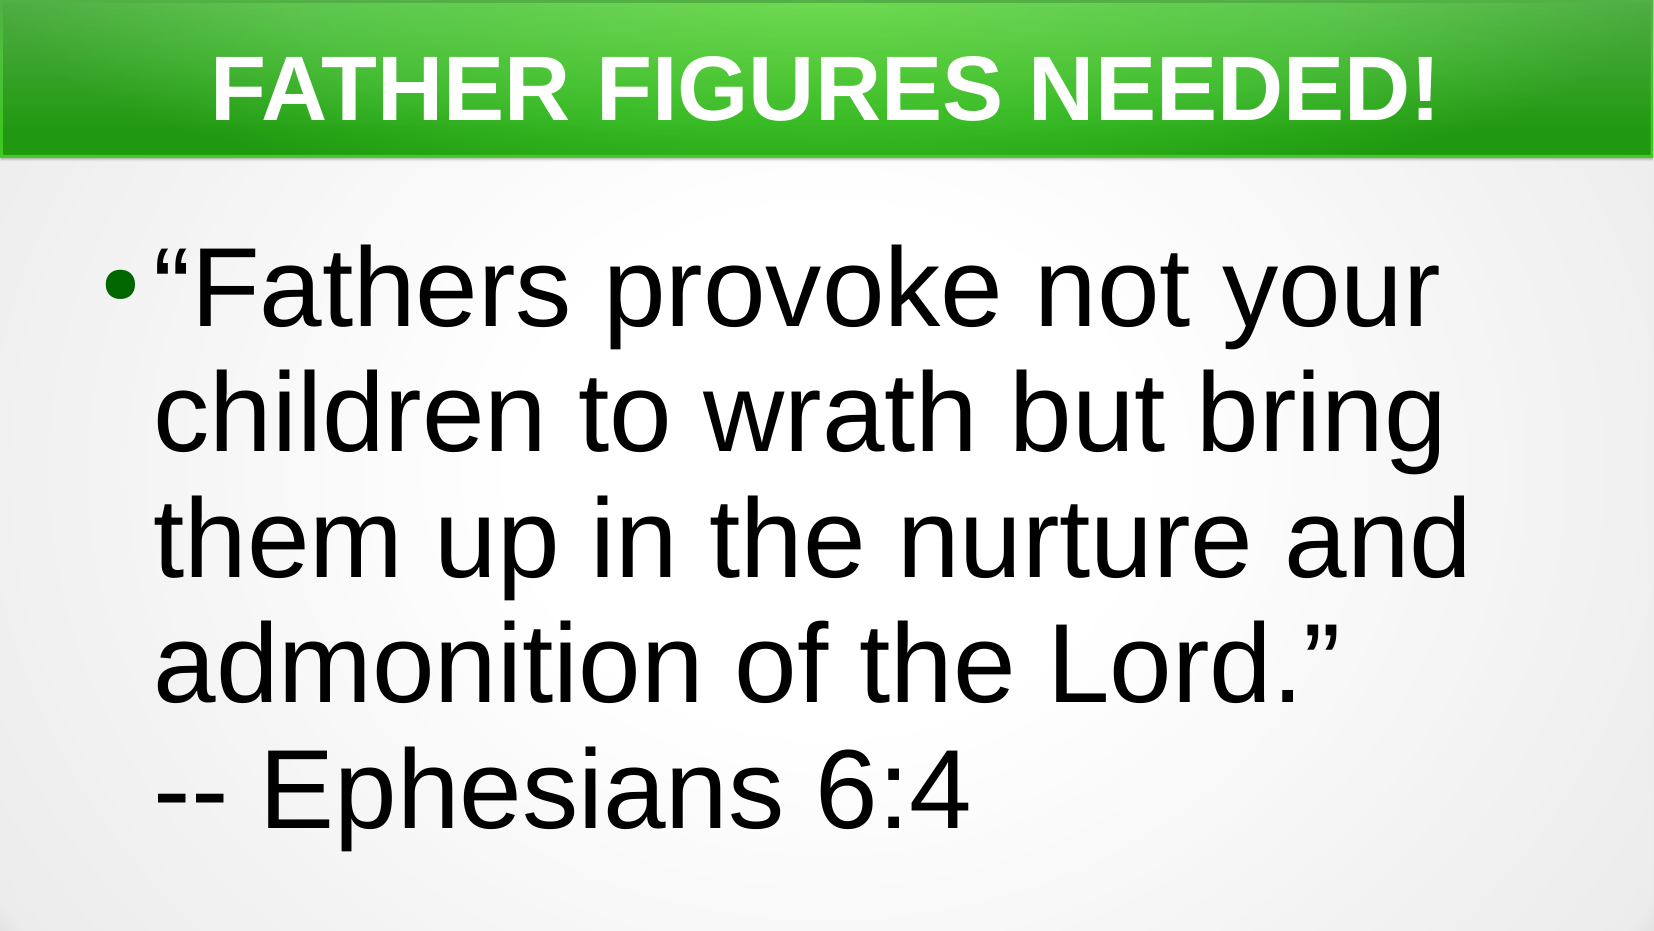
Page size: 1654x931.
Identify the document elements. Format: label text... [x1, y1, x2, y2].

title FATHER FIGURES NEEDED! [82, 35, 1571, 142]
list “Fathers provoke not your children to wrath but bring them up in the nurture and admonition of the Lord.” -- Ephesians 6:4 [82, 224, 1571, 856]
